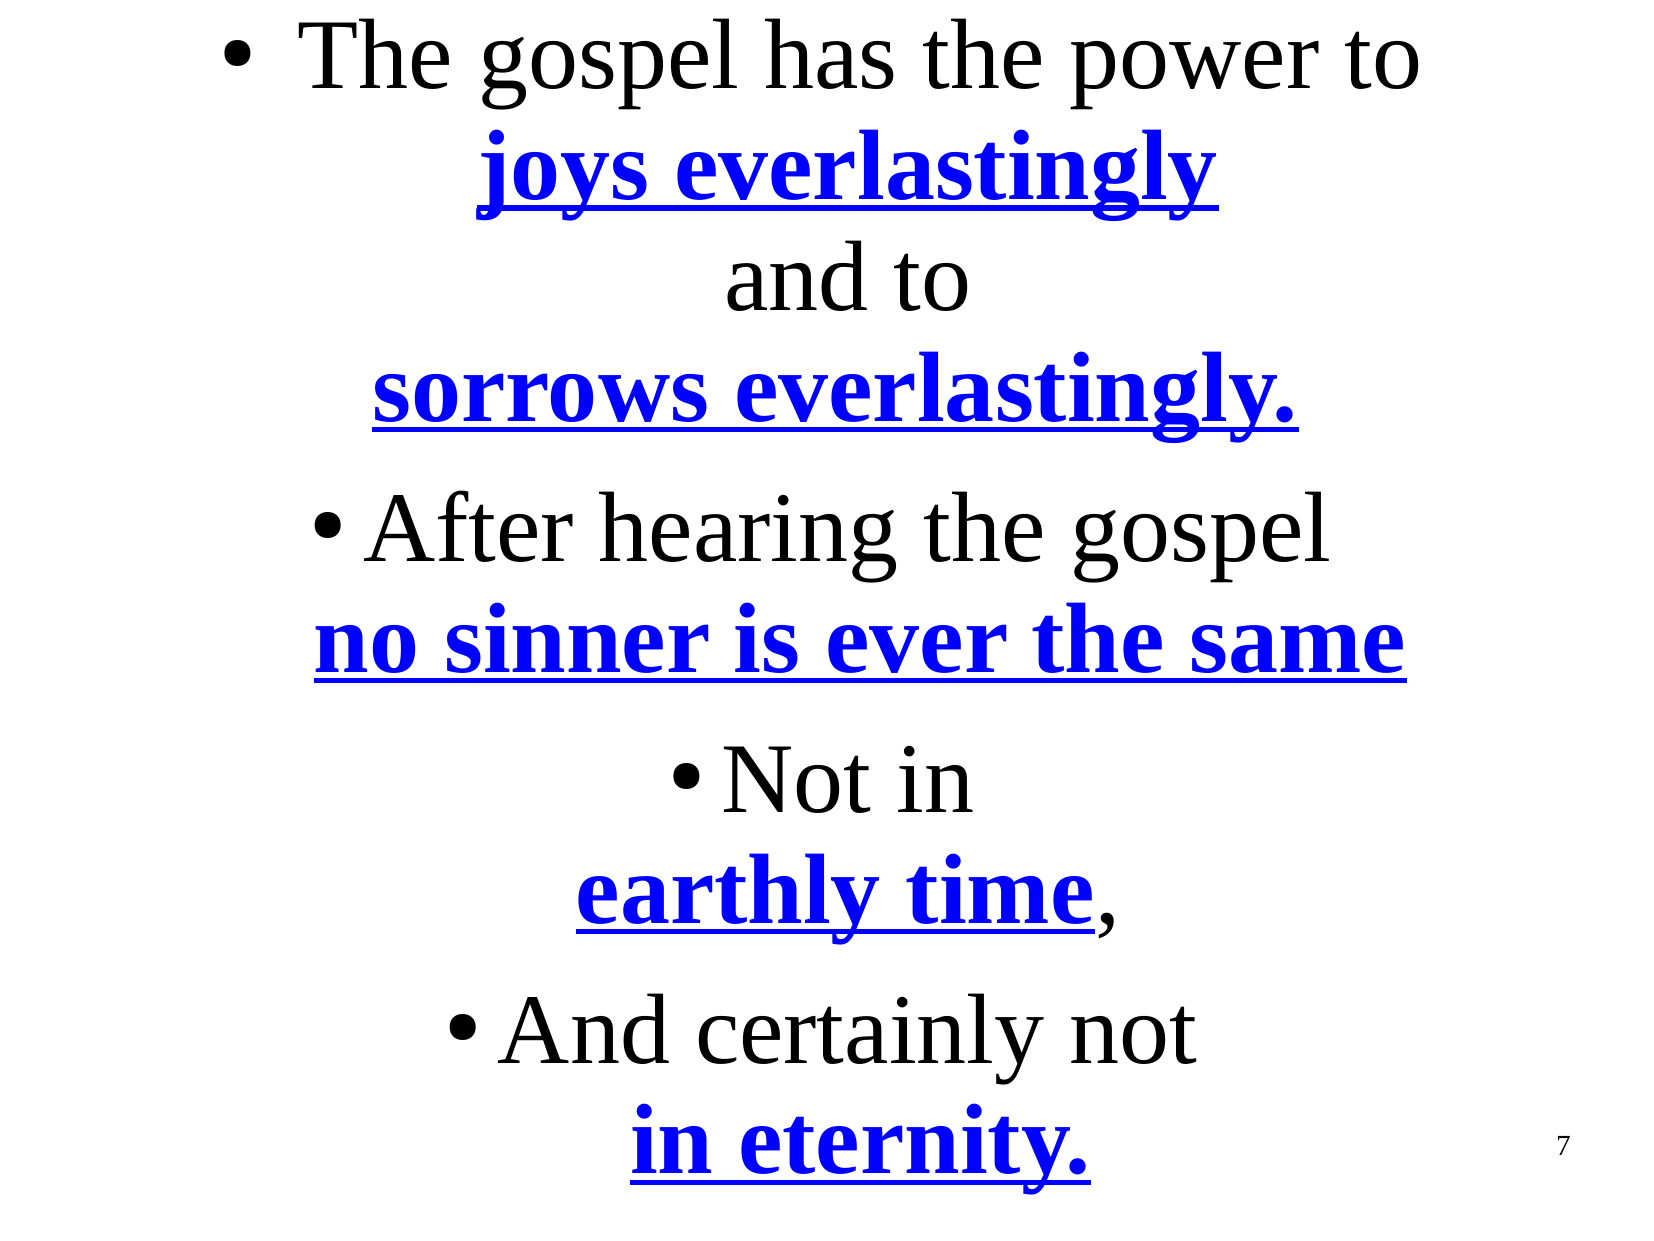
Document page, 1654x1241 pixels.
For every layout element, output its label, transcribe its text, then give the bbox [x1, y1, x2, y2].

list The gospel has the power to joys everlastingly and to sorrows everlastingly. After hearing the gospel no sinner is ever the same Not in earthly time, And certainly not in eternity. [0, 0, 1651, 1238]
